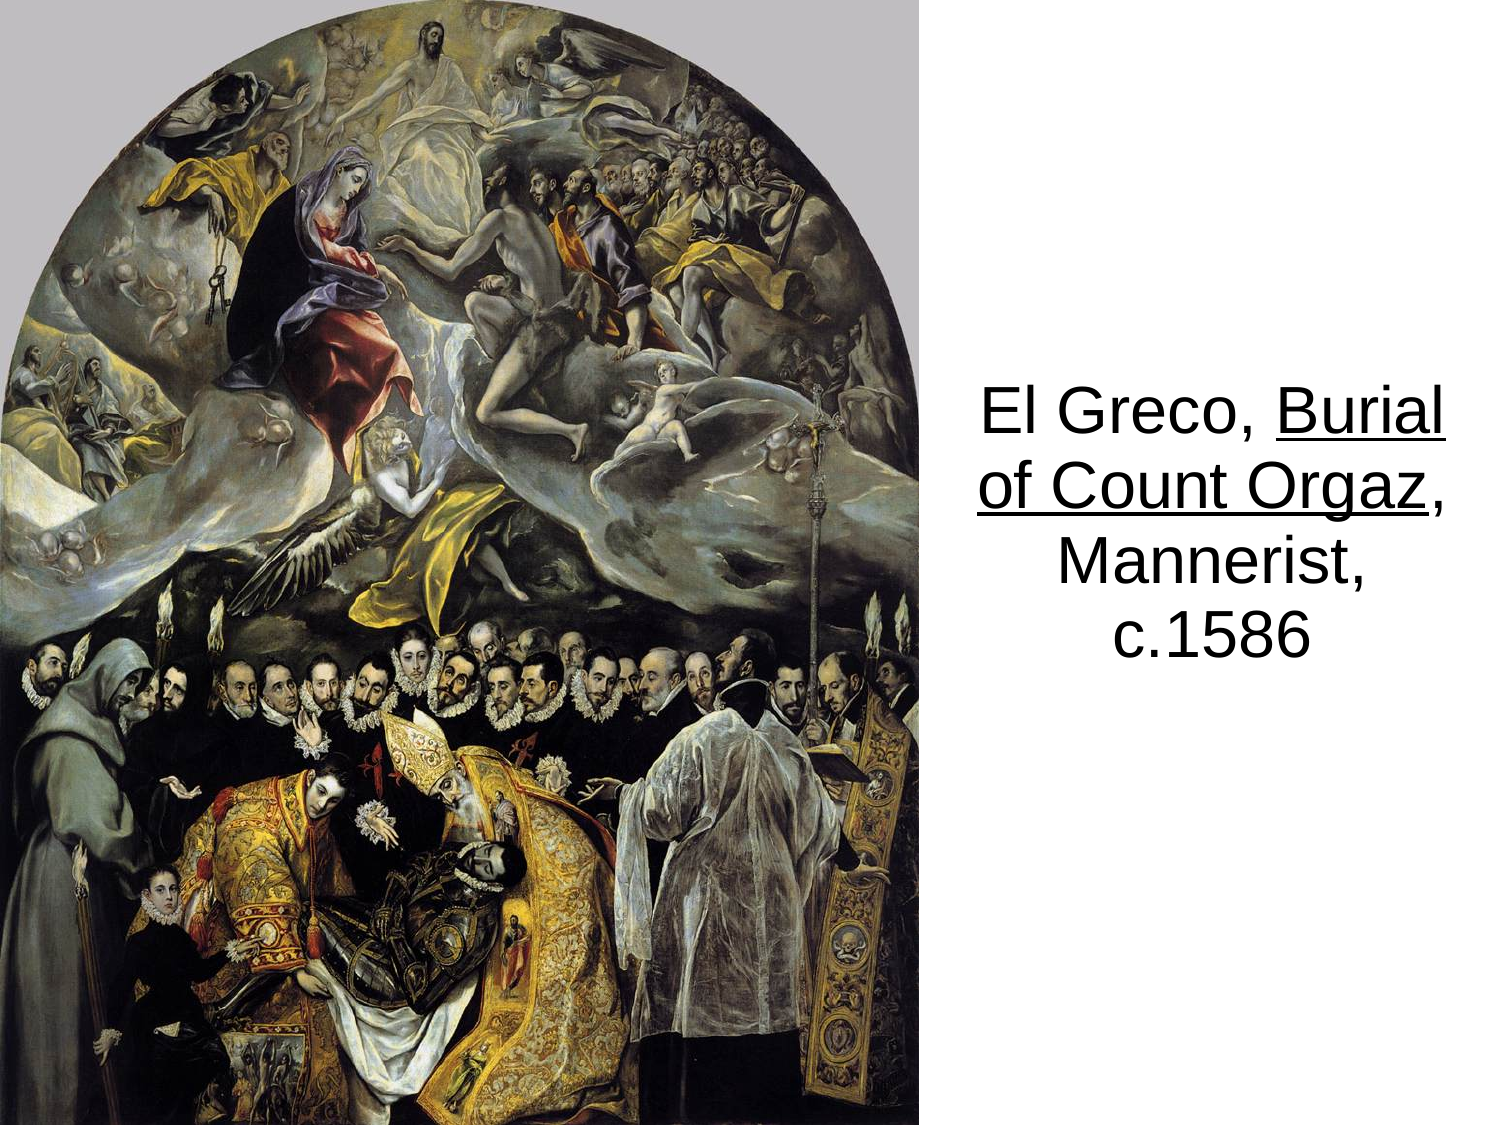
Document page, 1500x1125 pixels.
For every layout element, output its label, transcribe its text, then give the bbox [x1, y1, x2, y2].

picture [0, 0, 919, 1125]
title El Greco, Burial of Count Orgaz, Mannerist, c.1586 [937, 45, 1488, 1000]
